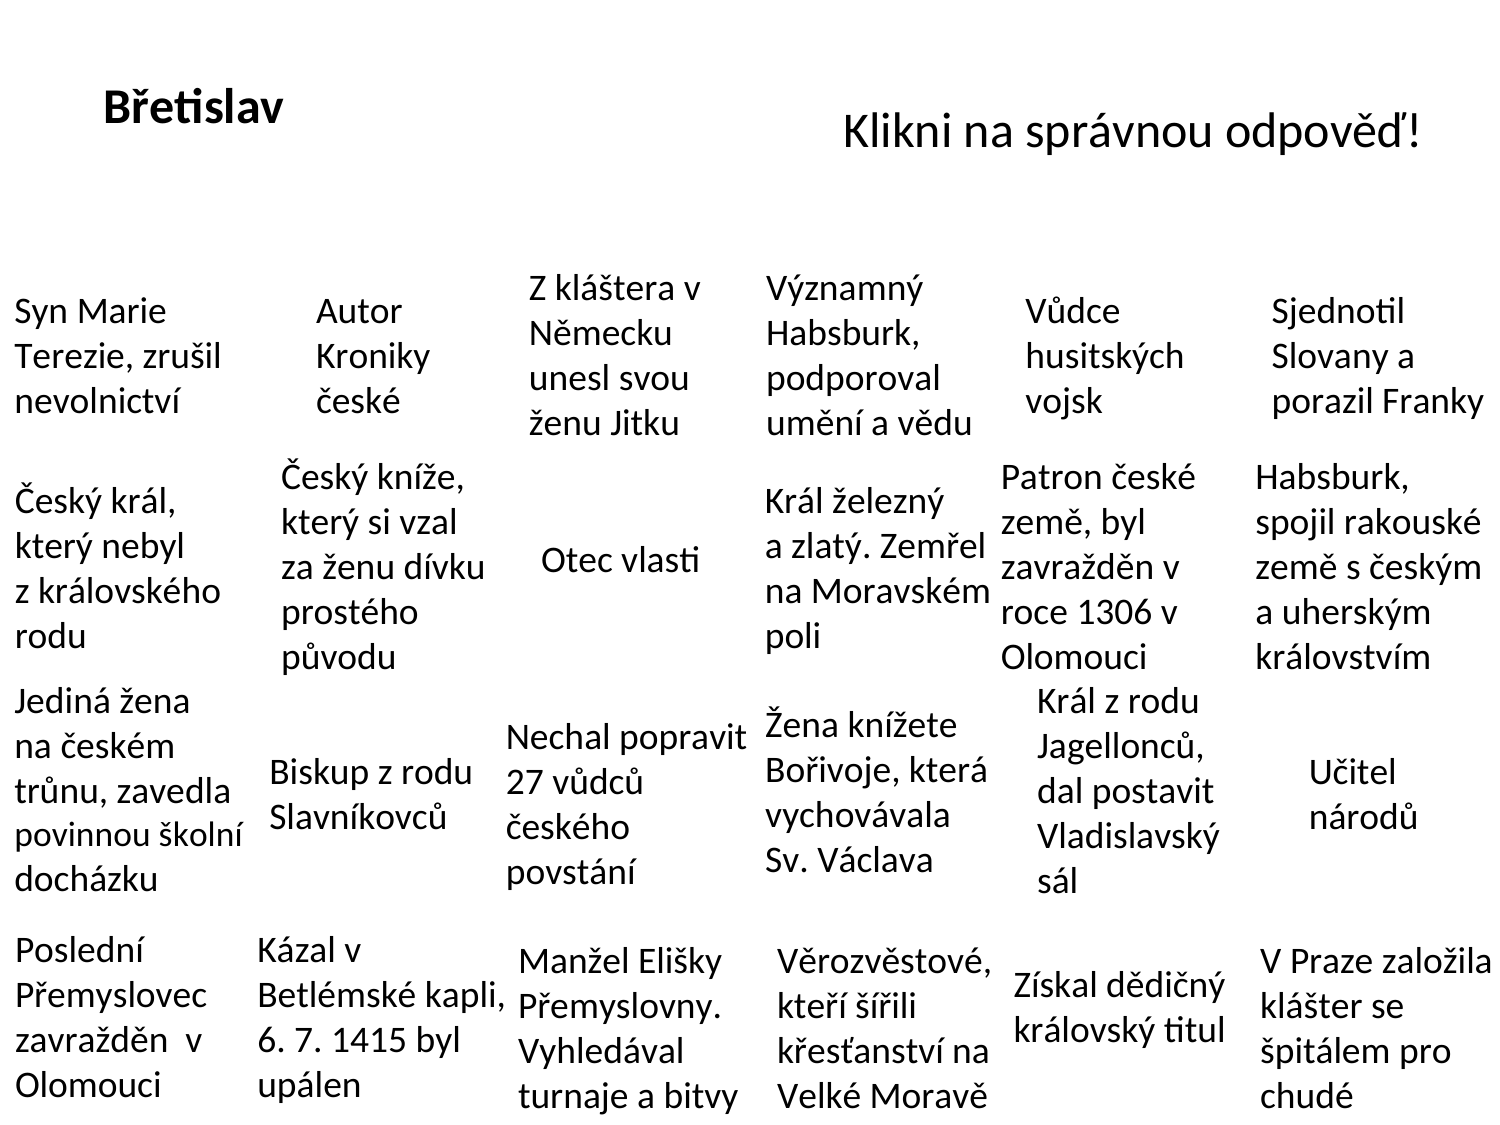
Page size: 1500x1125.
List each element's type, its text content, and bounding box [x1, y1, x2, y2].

text_box Habsburk, spojil rakouské země s českým a uherským královstvím [1240, 444, 1498, 685]
table_cell [1000, 685, 1022, 901]
table_header [1000, 229, 1250, 453]
table_cell [1000, 1058, 1250, 1125]
table_cell [750, 901, 1000, 1125]
text_box Vůdce husitských vojsk [1010, 278, 1200, 430]
text_box Sjednotil Slovany a porazil Franky [1256, 278, 1500, 430]
table_cell [750, 888, 1000, 901]
text_box Český kníže, který si vzal za ženu dívku prostého původu [266, 444, 501, 685]
text_box Jediná žena na českém trůnu, zavedla povinnou školní docházku [0, 668, 259, 907]
table_cell [500, 677, 750, 704]
table_cell [259, 677, 500, 901]
text_box Poslední Přemyslovec zavražděn v Olomouci [0, 916, 232, 1125]
text_box Klikni na správnou odpověď! [828, 90, 1438, 166]
text_box Biskup z rodu Slavníkovců [254, 739, 489, 846]
table_cell [250, 901, 500, 916]
text_box Král železný a zlatý. Zemřel na Moravském poli [749, 467, 985, 664]
table_cell [501, 453, 750, 677]
text_box Otec vlasti [526, 527, 716, 588]
table_header [750, 229, 1000, 453]
table_header [1250, 229, 1500, 453]
text_box Věrozvěstové, kteří šířili křesťanství na Velké Moravě [762, 928, 1008, 1124]
text_box Břetislav [89, 66, 300, 142]
table_cell [750, 677, 1000, 692]
text_box Autor Kroniky české [301, 278, 446, 430]
table_cell [250, 453, 266, 677]
table_cell [0, 907, 250, 1125]
text_box Syn Marie Terezie, zrušil nevolnictví [0, 278, 237, 430]
table_header [500, 229, 750, 453]
text_box Český král, který nebyl z královského rodu [0, 467, 237, 664]
table_cell [1250, 901, 1500, 928]
table_cell [250, 1113, 500, 1125]
text_box Král z rodu Jagellonců, dal postavit Vladislavský sál [1022, 668, 1235, 910]
table_cell [1235, 677, 1250, 901]
text_box Z kláštera v Německu unesl svou ženu Jitku [514, 255, 725, 451]
text_box Získal dědičný královský titul [998, 952, 1237, 1058]
table_cell [500, 1113, 750, 1125]
text_box Manžel Elišky Přemyslovny. Vyhledával turnaje a bitvy [503, 928, 754, 1124]
text_box Významný Habsburk, podporoval umění a vědu [751, 255, 988, 451]
text_box Nechal popravit 27 vůdců českého povstání [491, 704, 763, 900]
table_cell [500, 901, 750, 928]
table_cell [1212, 453, 1240, 677]
text_box Učitel národů [1294, 739, 1434, 846]
table_header [0, 229, 250, 453]
text_box Žena knížete Bořivoje, která vychovávala Sv. Václava [750, 692, 1004, 888]
text_box Kázal v Betlémské kapli, 6. 7. 1415 byl upálen [242, 916, 522, 1113]
table_cell [750, 453, 985, 467]
table_cell [1250, 677, 1500, 901]
text_box Patron české země, byl zavražděn v roce 1306 v Olomouci [985, 444, 1212, 685]
table_cell [1000, 901, 1250, 952]
table_cell [0, 453, 250, 668]
text_box V Praze založila klášter se špitálem pro chudé [1237, 928, 1500, 1124]
table_cell [750, 664, 985, 677]
table_header [250, 229, 500, 453]
